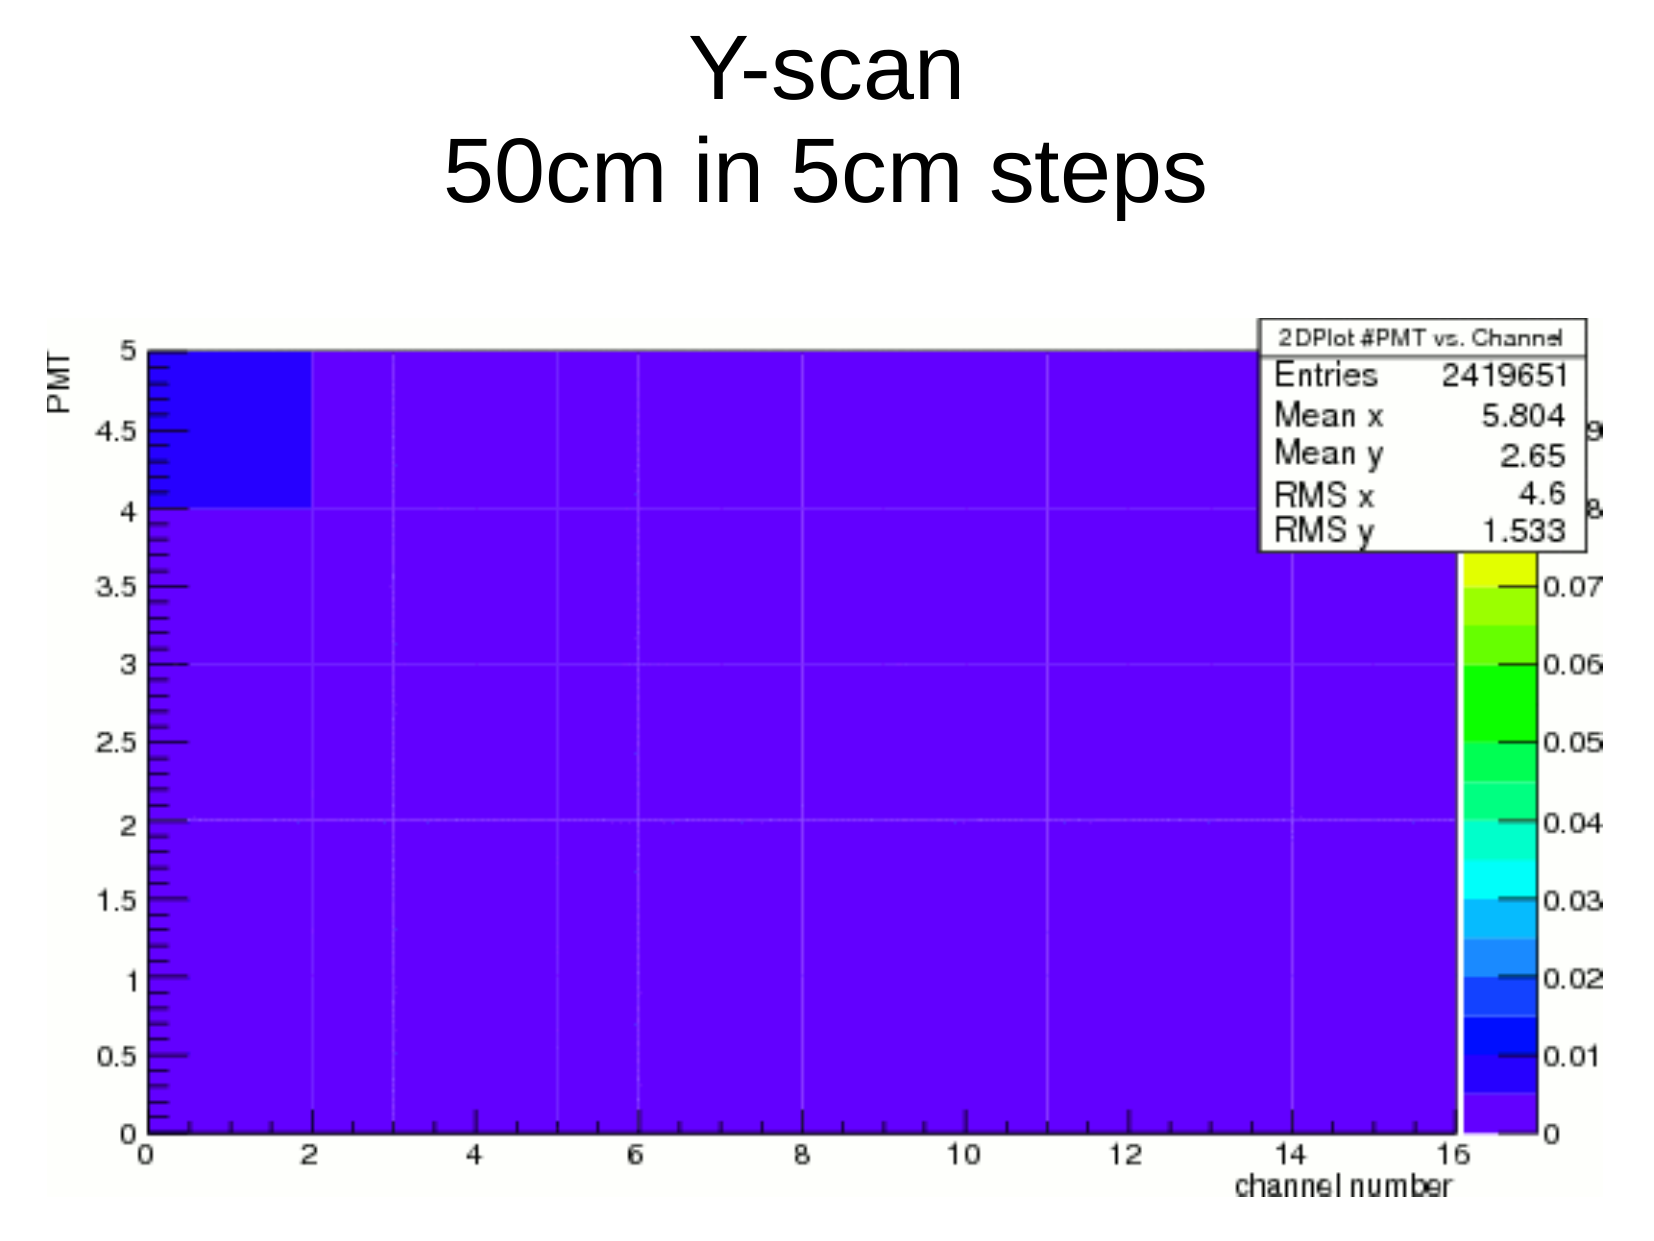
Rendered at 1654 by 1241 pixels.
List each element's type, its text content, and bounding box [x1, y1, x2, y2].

picture [47, 318, 1603, 1198]
title Y-scan 50cm in 5cm steps [82, 16, 1571, 222]
